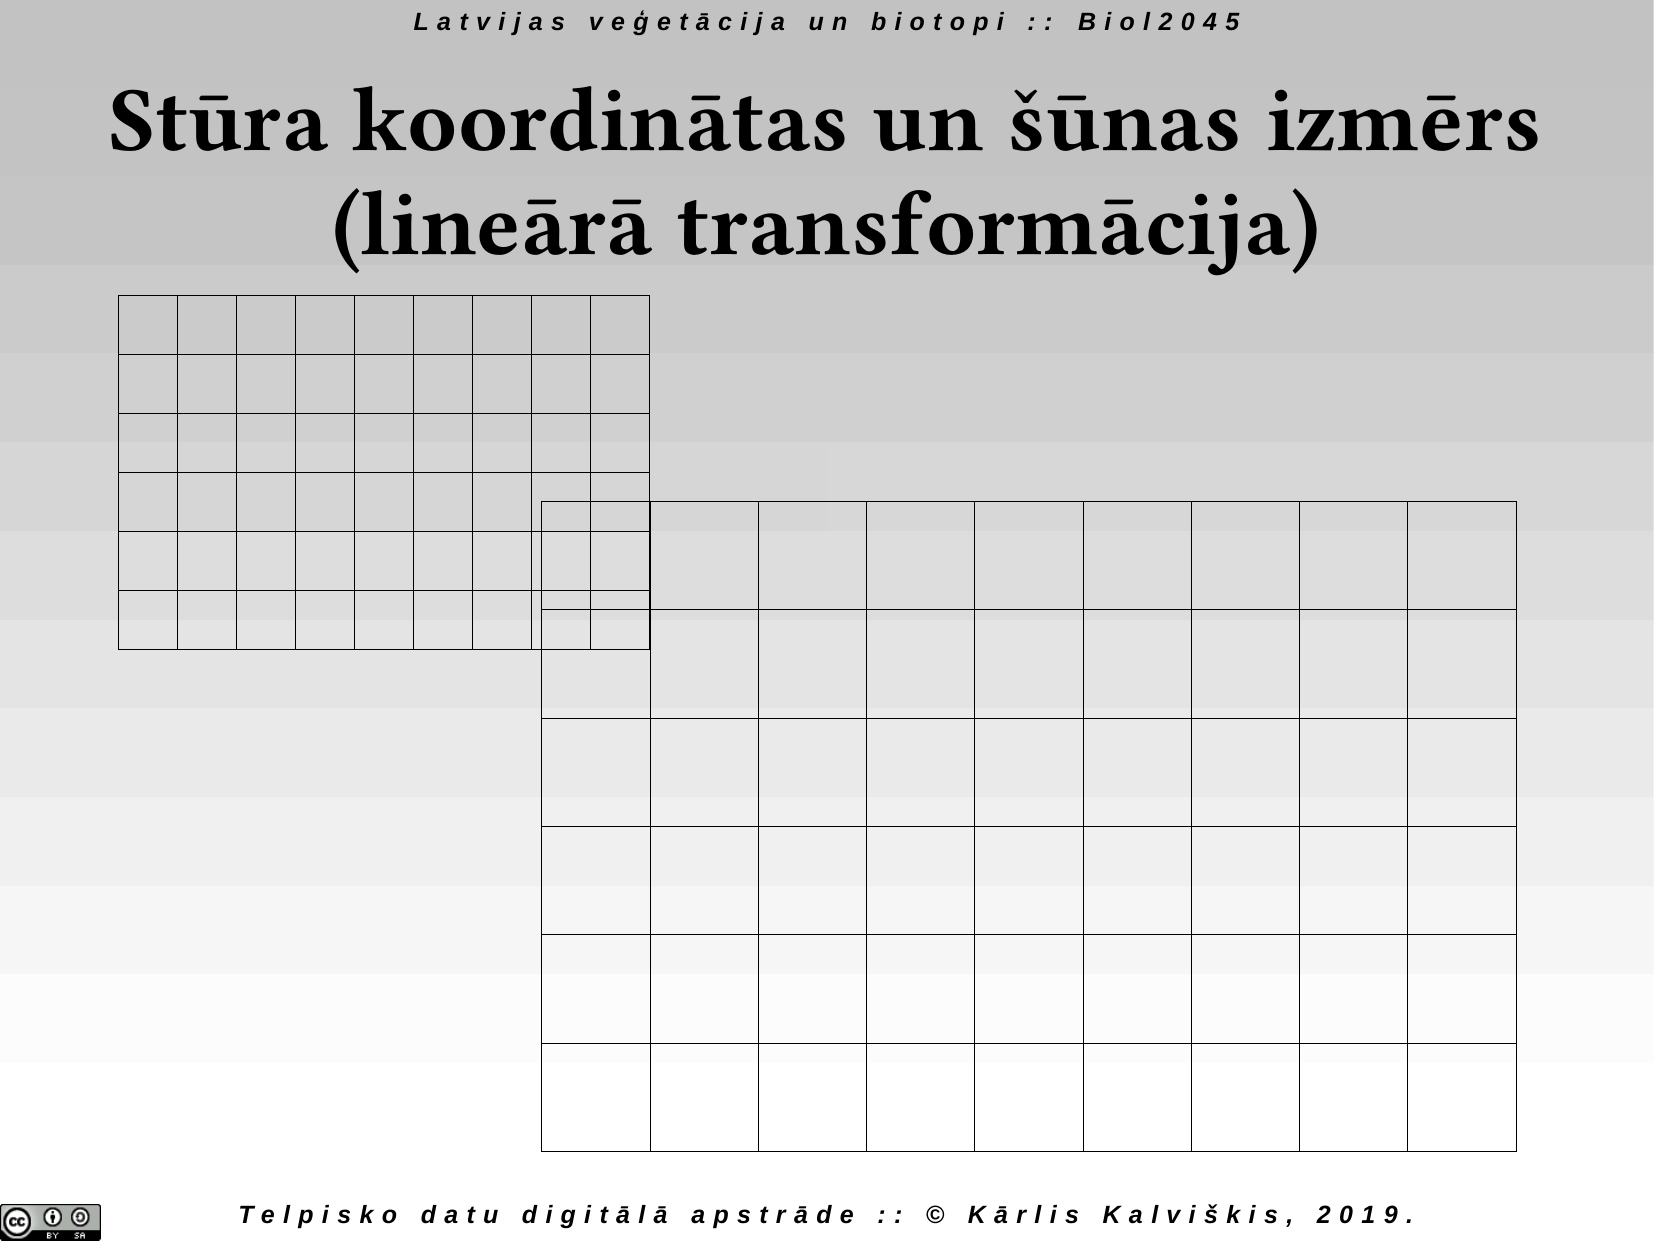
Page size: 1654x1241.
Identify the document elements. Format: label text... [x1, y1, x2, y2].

picture [0, 0, 1654, 1241]
title Stūra koordinātas un šūnas izmērs (lineārā transformācija) [29, 56, 1625, 289]
